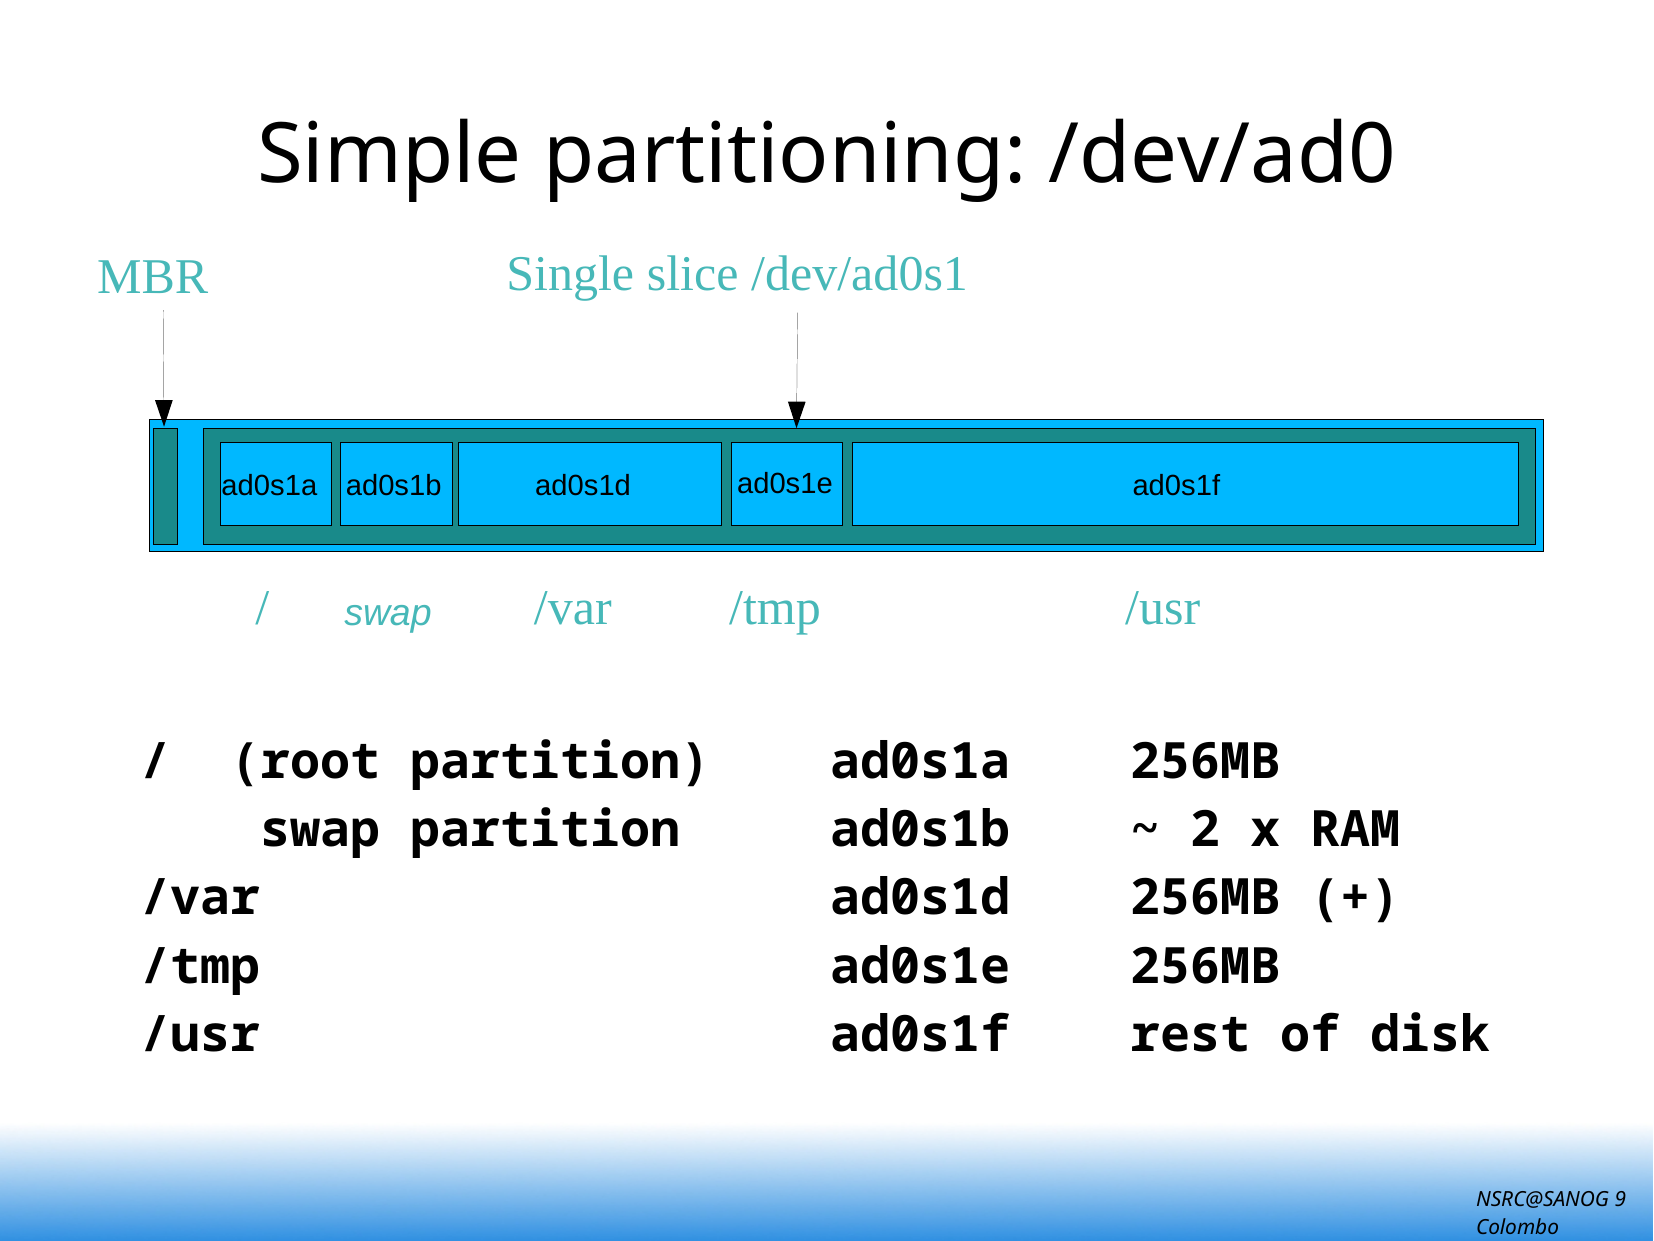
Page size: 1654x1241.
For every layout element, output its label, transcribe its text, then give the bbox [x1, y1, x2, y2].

text_box /var [533, 579, 633, 650]
text_box ad0s1f [1132, 468, 1233, 513]
text_box Single slice /dev/ad0s1 [506, 245, 1088, 315]
text_box swap [344, 591, 440, 648]
text_box MBR [97, 248, 223, 318]
picture [0, 1122, 1653, 1241]
text_box /usr [1125, 579, 1224, 650]
text_box ad0s1e [737, 467, 845, 511]
text_box /tmp [729, 579, 846, 650]
text_box ad0s1d [535, 468, 643, 513]
text_box ad0s1b [345, 468, 454, 513]
text_box [149, 419, 1544, 552]
text_box ad0s1a [221, 468, 329, 513]
title Simple partitioning: /dev/ad0 [121, 46, 1534, 254]
text_box / [255, 579, 273, 650]
text_box / (root partition) ad0s1a 256MB swap partition ad0s1b ~ 2 x RAM /var ad0s1d 256MB (+) /tmp ad0s1e 256MB /usr ad0s1f rest of disk [140, 724, 1513, 1038]
